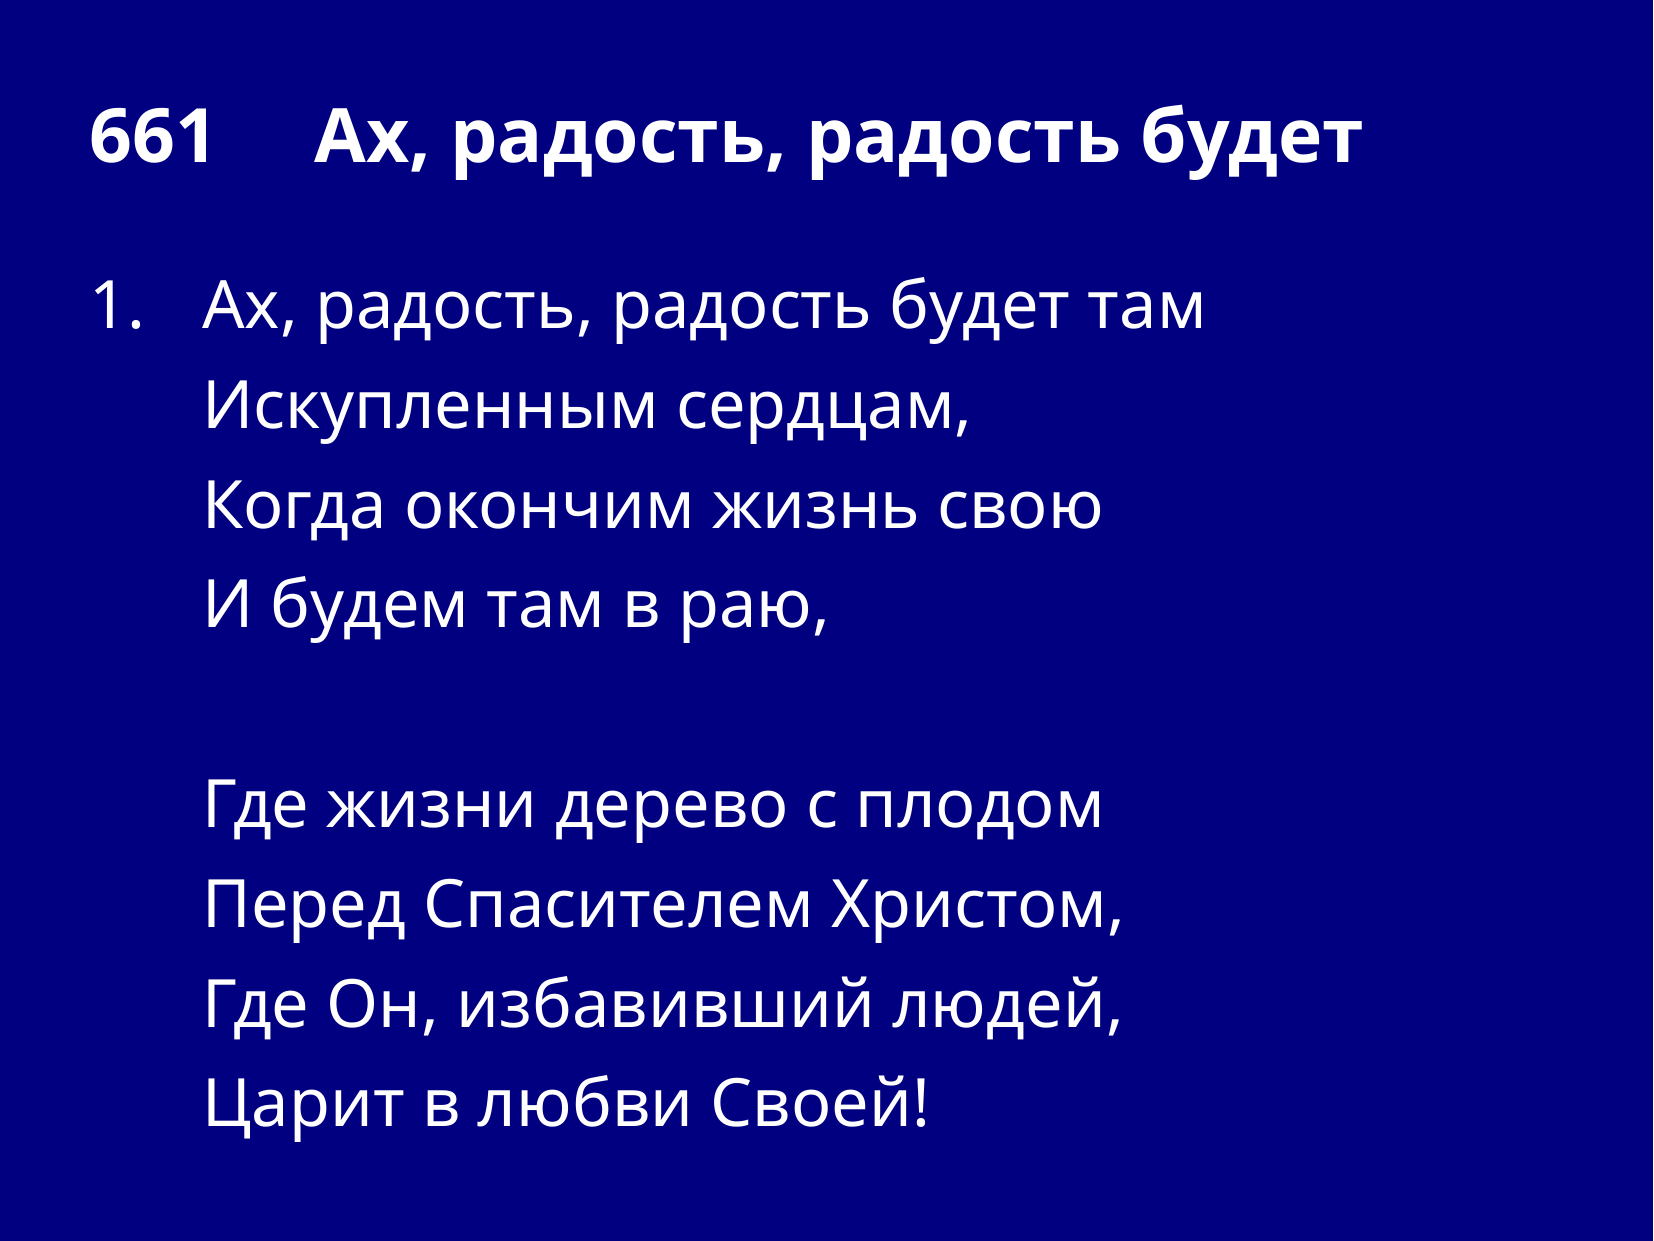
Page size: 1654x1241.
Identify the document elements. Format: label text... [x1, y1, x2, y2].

text_box 661 Ах, радость, радость будет [75, 75, 1576, 188]
text_box 1. Ах, радость, радость будет там Искупленным сердцам, Когда окончим жизнь свою И будем там в раю, Где жизни дерево с плодом Перед Спасителем Христом, Где Он, избавивший людей, Царит в любви Своей! [75, 188, 1576, 1163]
